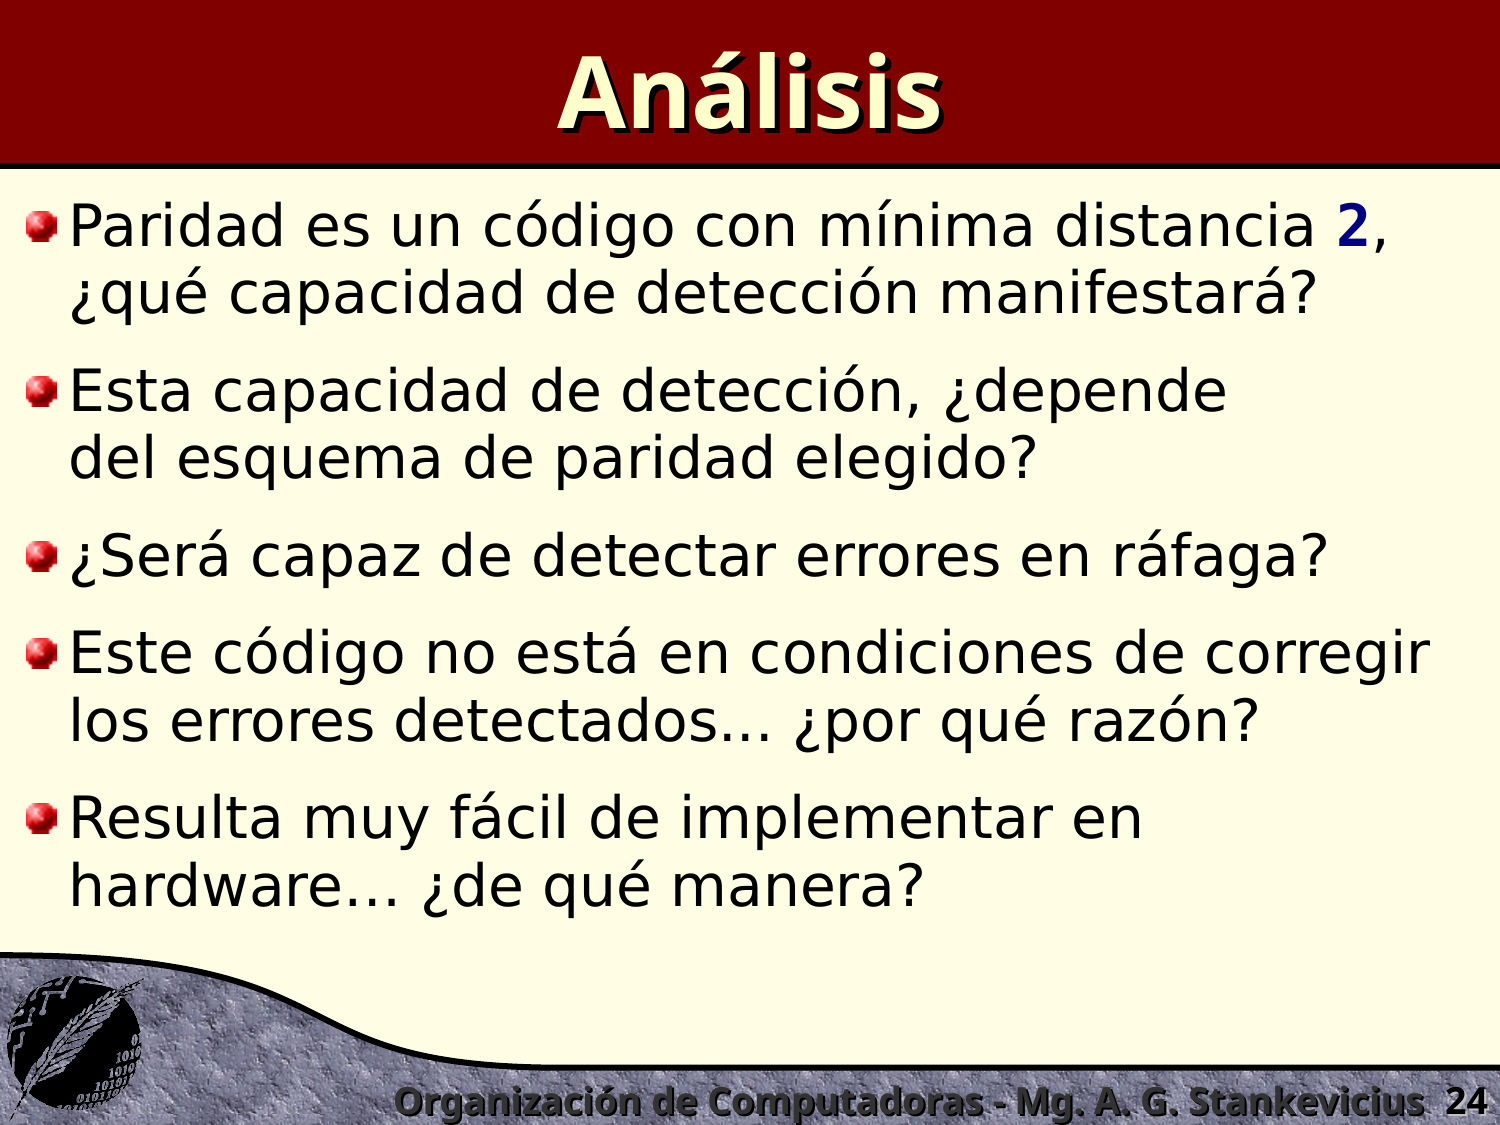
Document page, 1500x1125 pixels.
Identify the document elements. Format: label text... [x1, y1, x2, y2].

picture [1058, 1100, 1065, 1110]
picture [0, 959, 1500, 1125]
picture [802, 1100, 806, 1110]
list Paridad es un código con mínima distancia 2, ¿qué capacidad de detección manifestará? Esta capacidad de detección, ¿depende del esquema de paridad elegido? ¿Será capaz de detectar errores en ráfaga? Este código no está en condiciones de corregir los errores detectados... ¿por qué razón? Resulta muy fácil de implementar en hardware… ¿de qué manera? [11, 192, 1486, 935]
title Análisis [15, 5, 1485, 160]
picture [448, 1100, 455, 1110]
